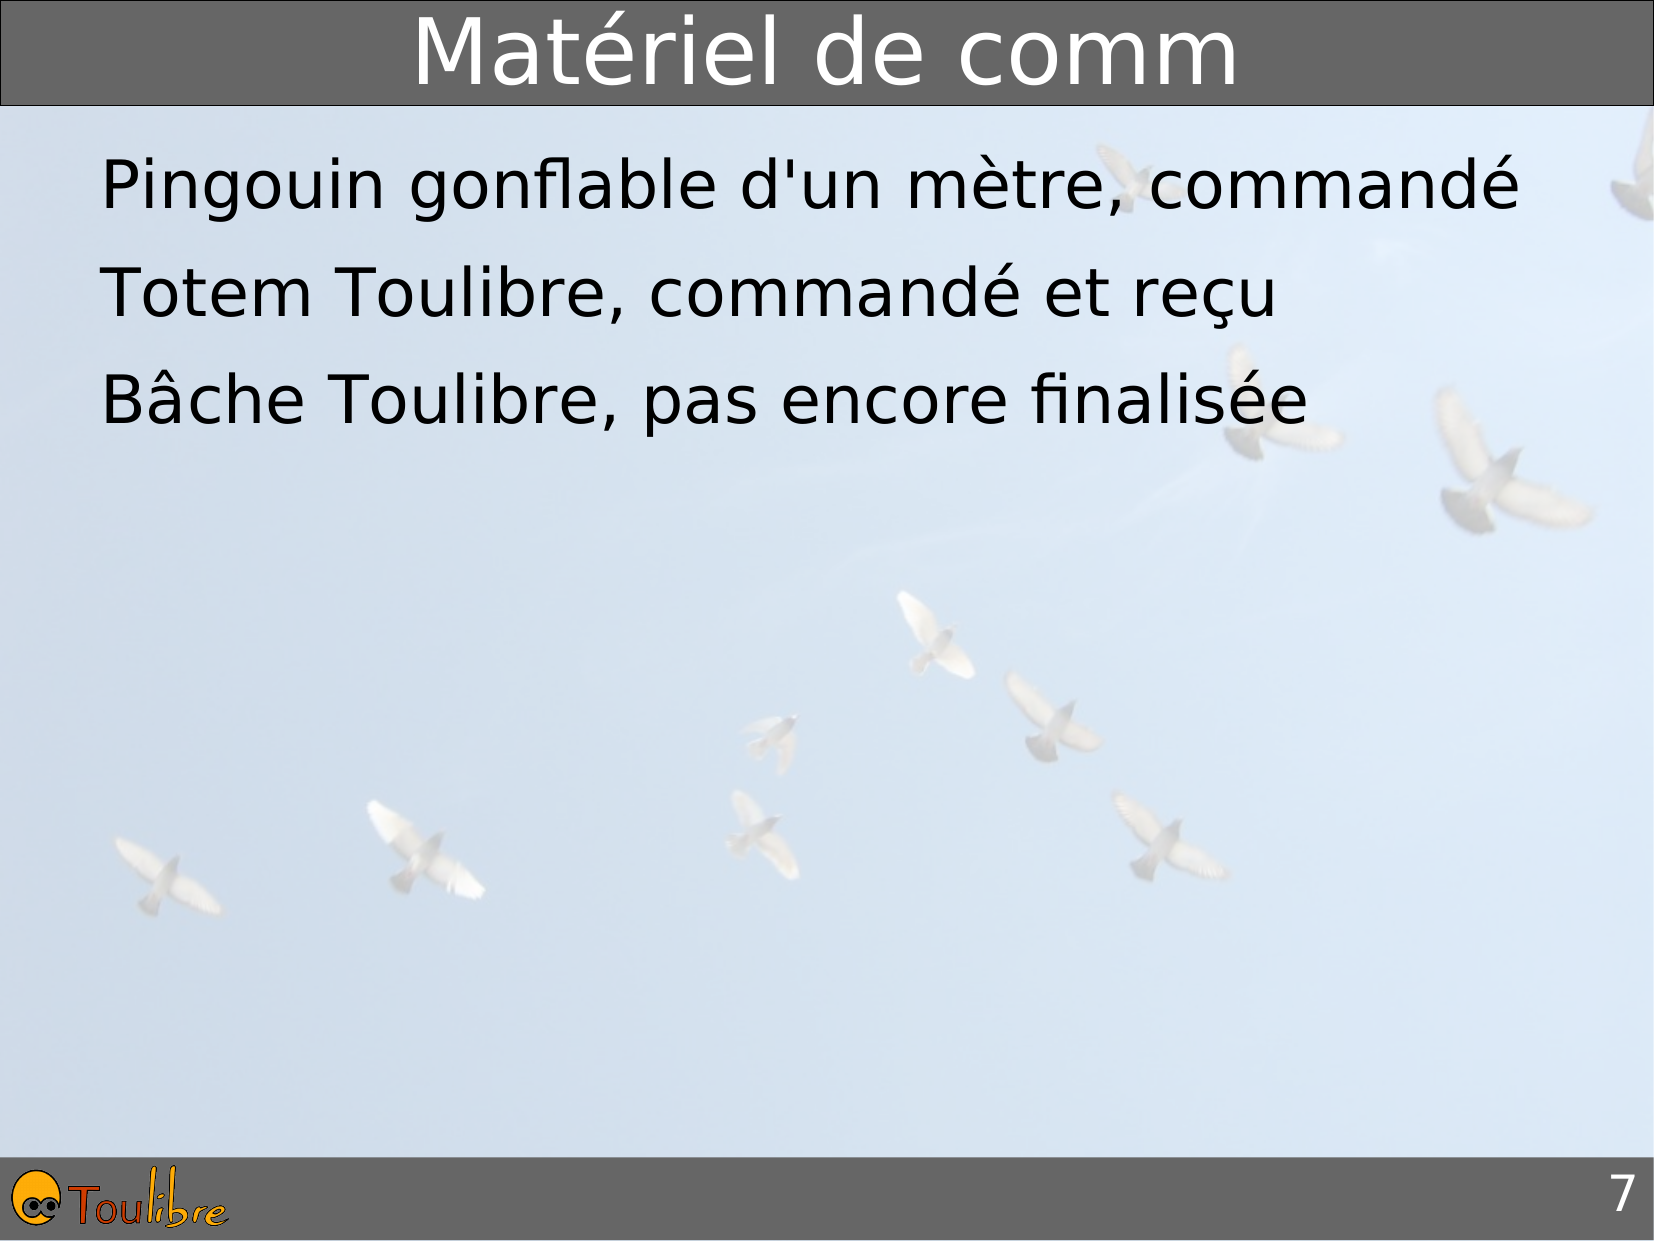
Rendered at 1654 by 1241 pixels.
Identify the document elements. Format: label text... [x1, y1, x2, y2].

list Pingouin gonflable d'un mètre, commandé Totem Toulibre, commandé et reçu Bâche Toulibre, pas encore finalisée [82, 146, 1571, 1094]
picture [11, 1165, 229, 1228]
title Matériel de comm [0, 0, 1654, 107]
